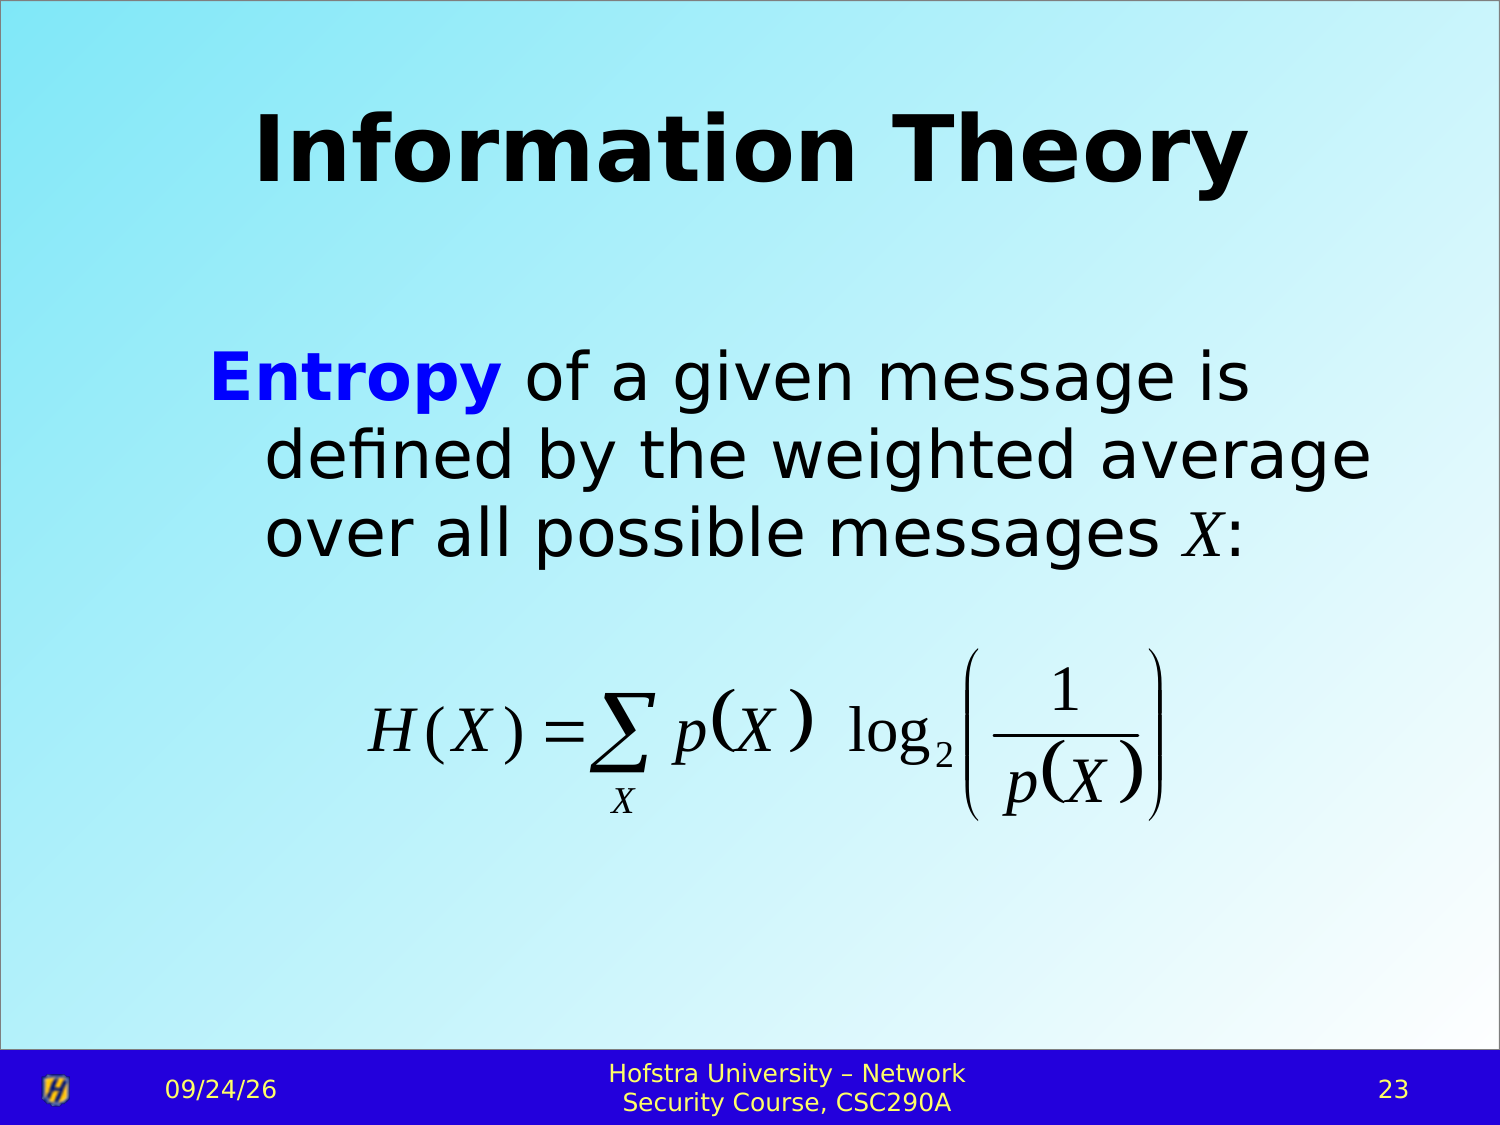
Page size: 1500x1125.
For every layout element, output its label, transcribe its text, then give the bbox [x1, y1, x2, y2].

chart [356, 638, 1184, 833]
picture [37, 1072, 76, 1110]
title Information Theory [112, 88, 1391, 212]
list Entropy of a given message is defined by the weighted average over all possible messages X: [193, 331, 1469, 1007]
